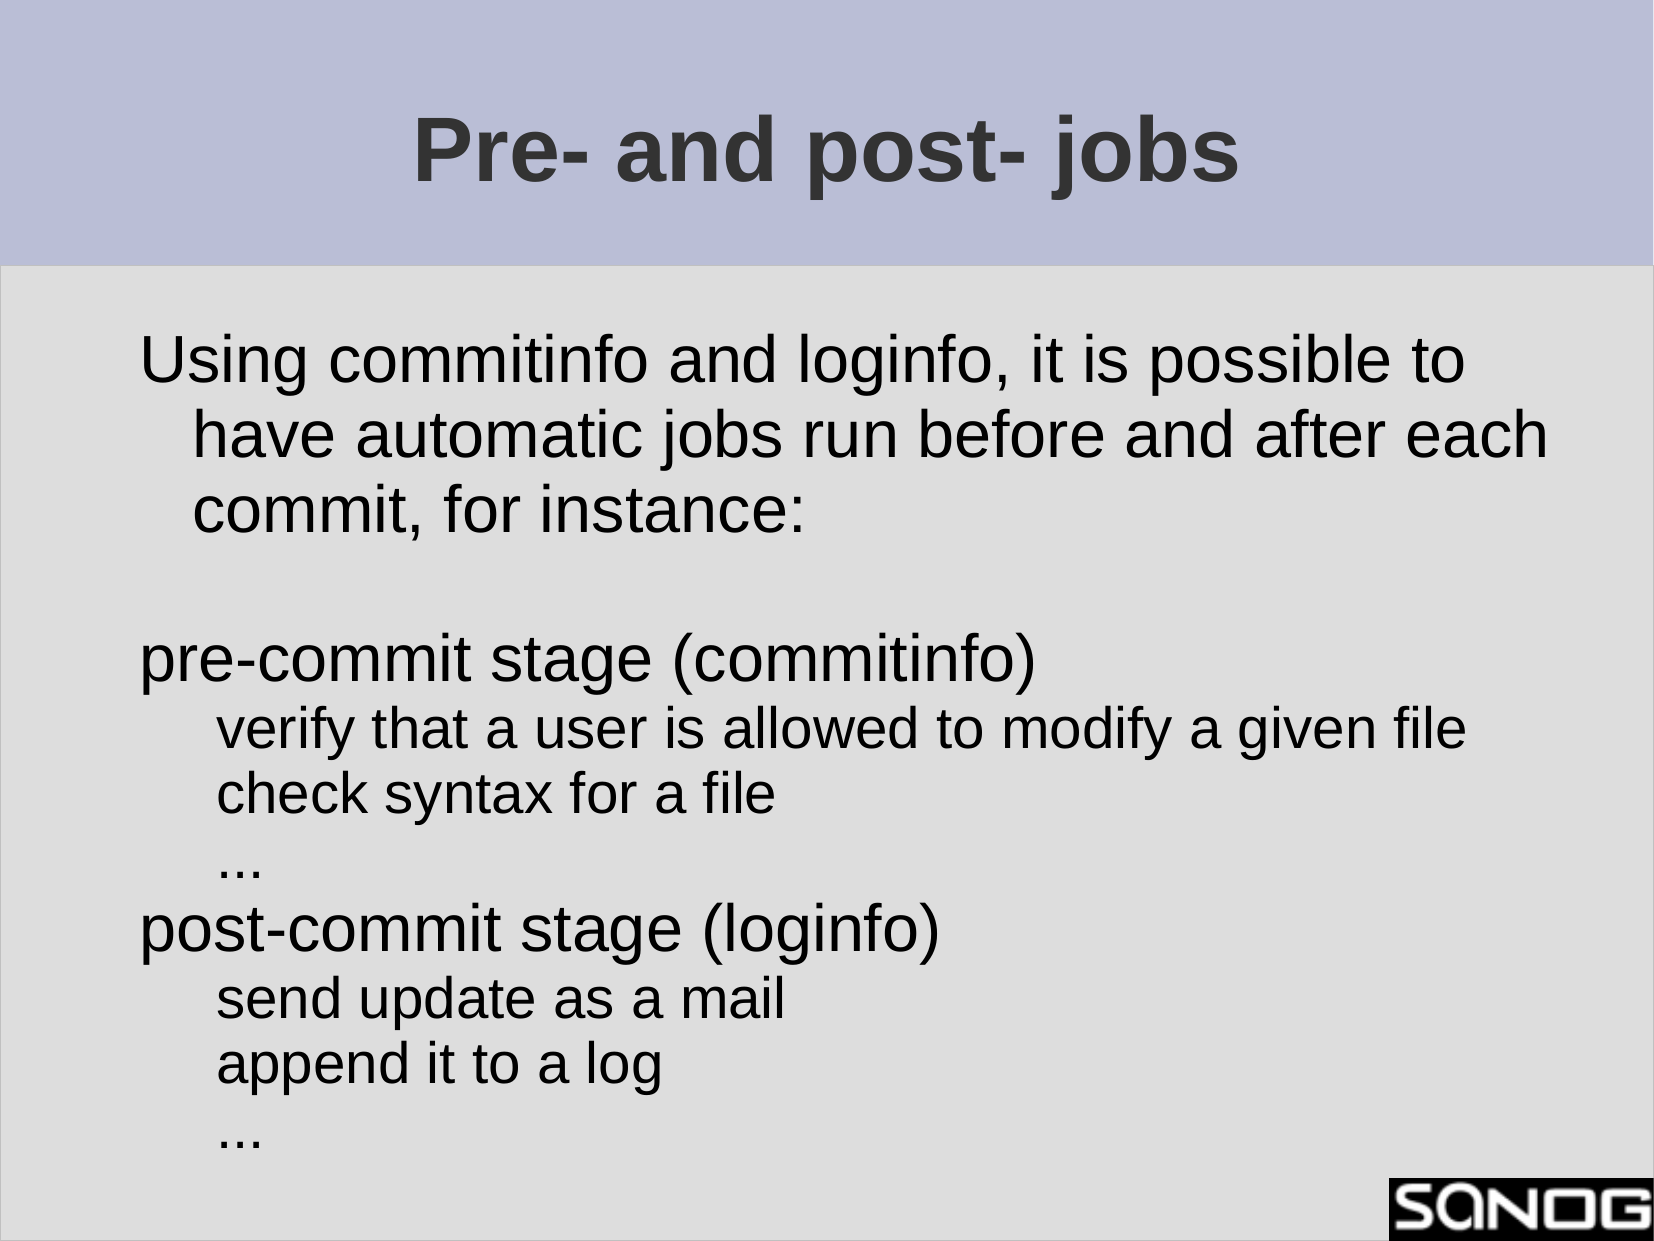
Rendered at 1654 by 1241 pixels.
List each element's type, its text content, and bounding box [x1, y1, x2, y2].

title Pre- and post- jobs [121, 46, 1534, 254]
picture [1389, 1178, 1654, 1241]
list Using commitinfo and loginfo, it is possible to have automatic jobs run before and after each commit, for instance: pre-commit stage (commitinfo) verify that a user is allowed to modify a given file check syntax for a file ... post-commit stage (loginfo) send update as a mail append it to a log ... [121, 322, 1561, 1161]
